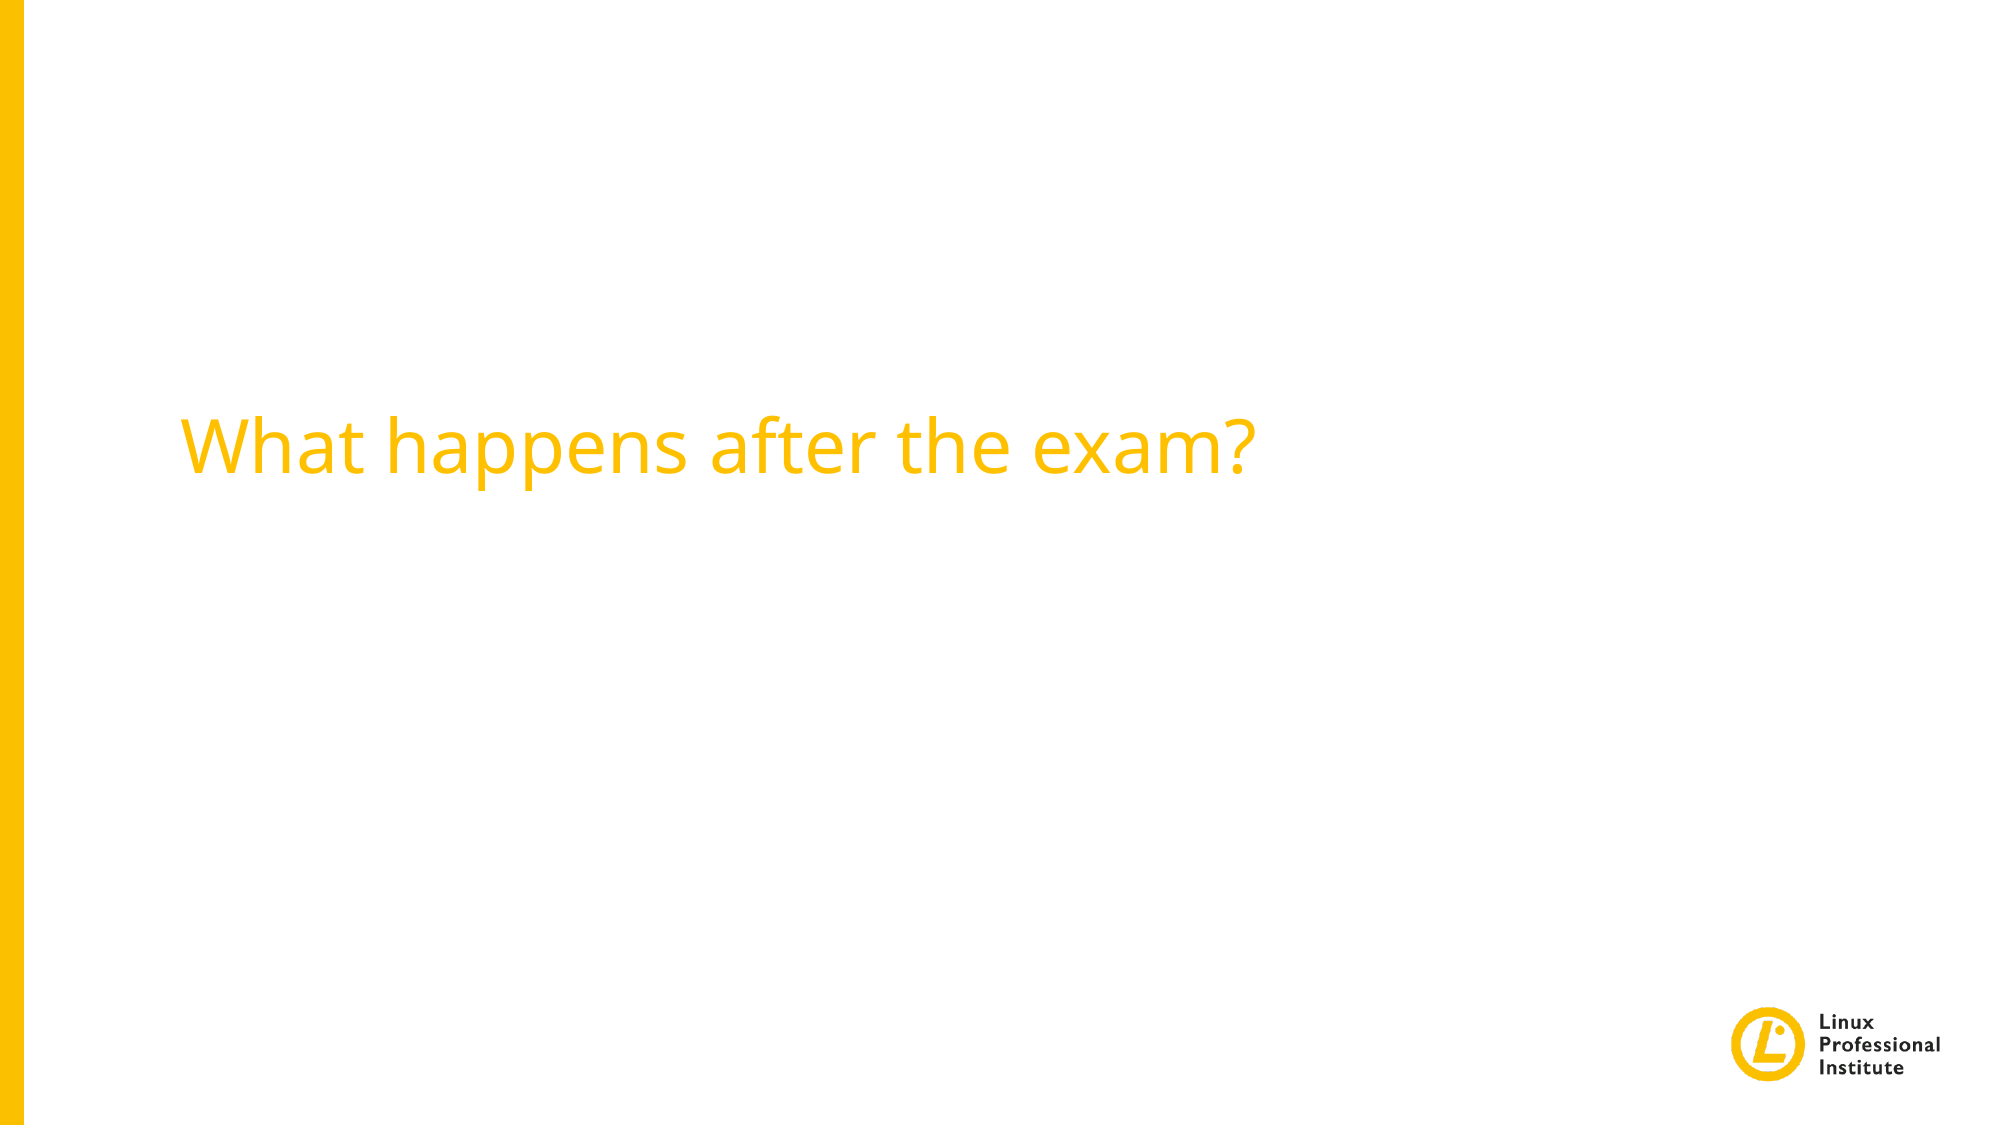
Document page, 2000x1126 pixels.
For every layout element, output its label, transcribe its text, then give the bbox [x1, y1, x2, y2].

text_box [0, 0, 24, 1125]
picture [1701, 987, 1969, 1101]
text_box What happens after the exam? [165, 377, 1890, 615]
